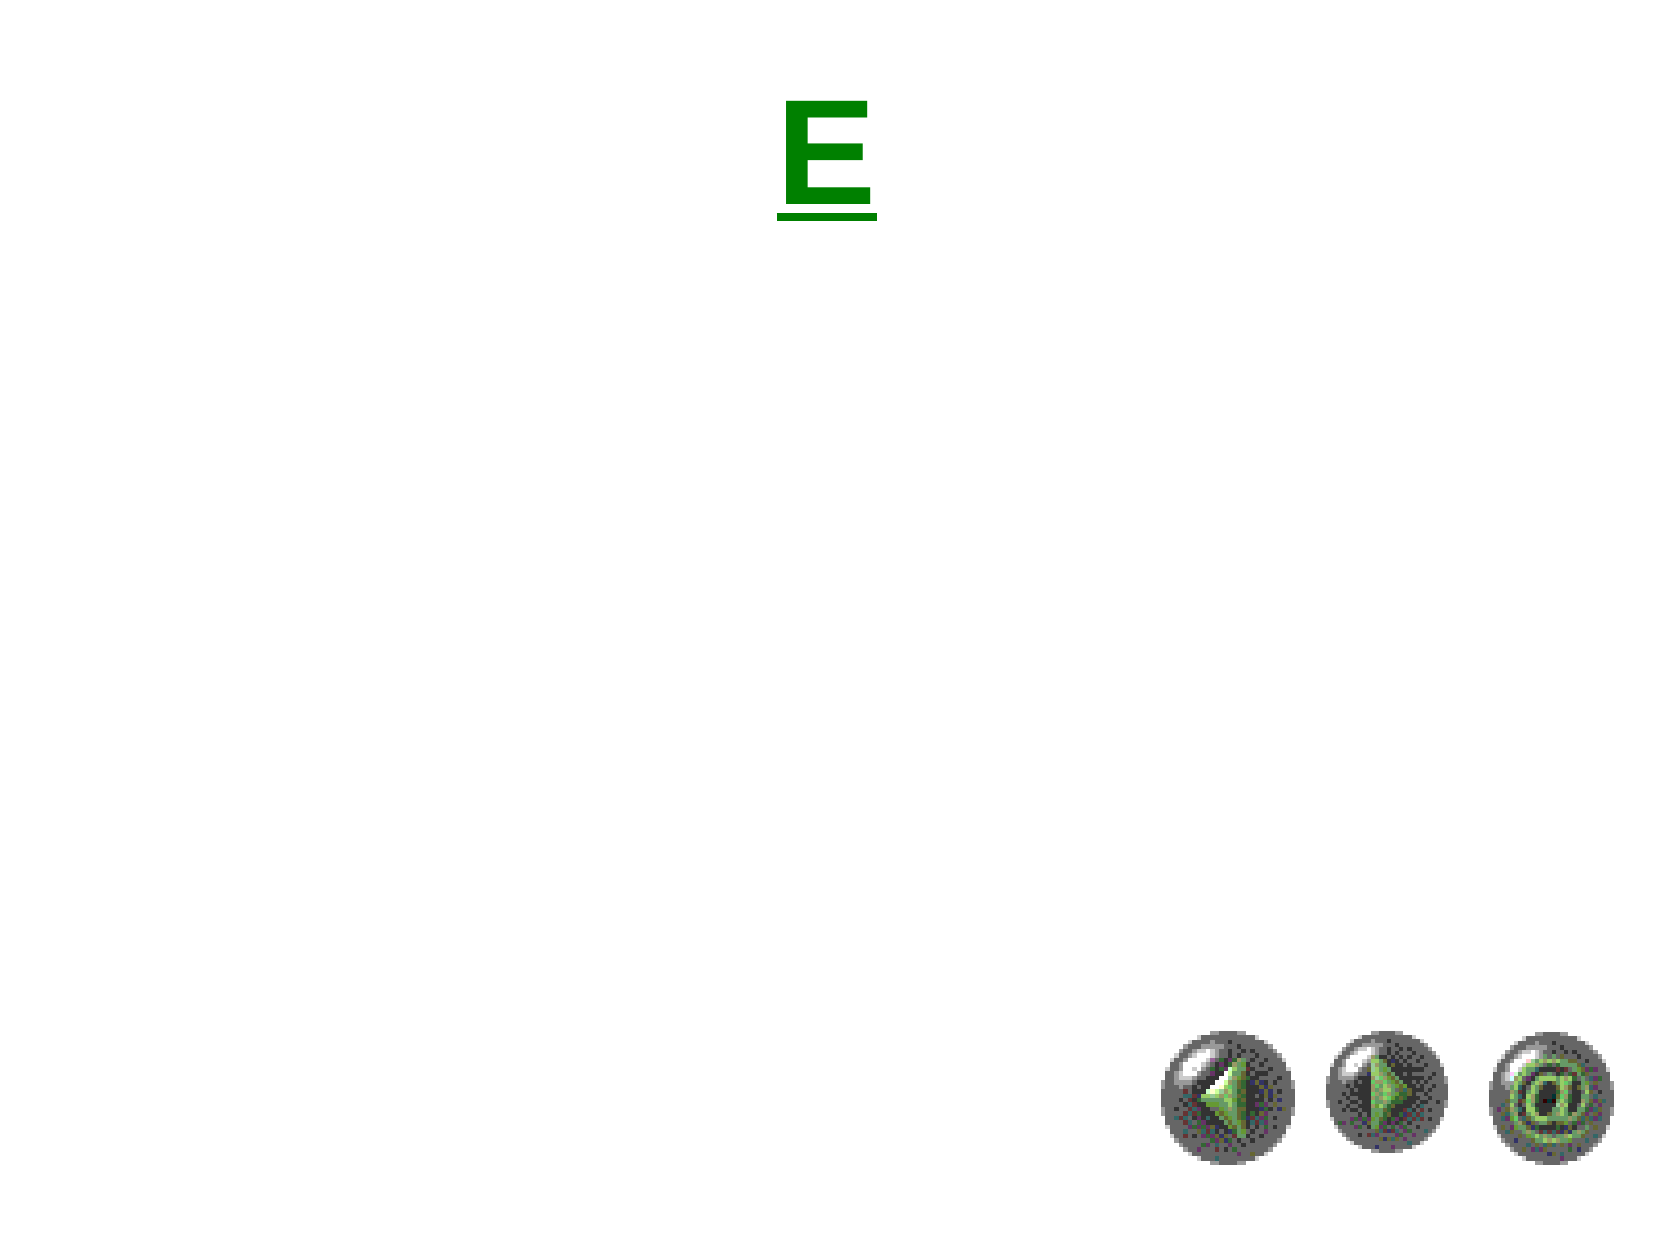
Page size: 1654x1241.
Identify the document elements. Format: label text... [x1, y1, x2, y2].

picture [1157, 1027, 1300, 1170]
picture [1485, 1028, 1619, 1170]
picture [1322, 1027, 1453, 1158]
title E [82, 49, 1571, 257]
